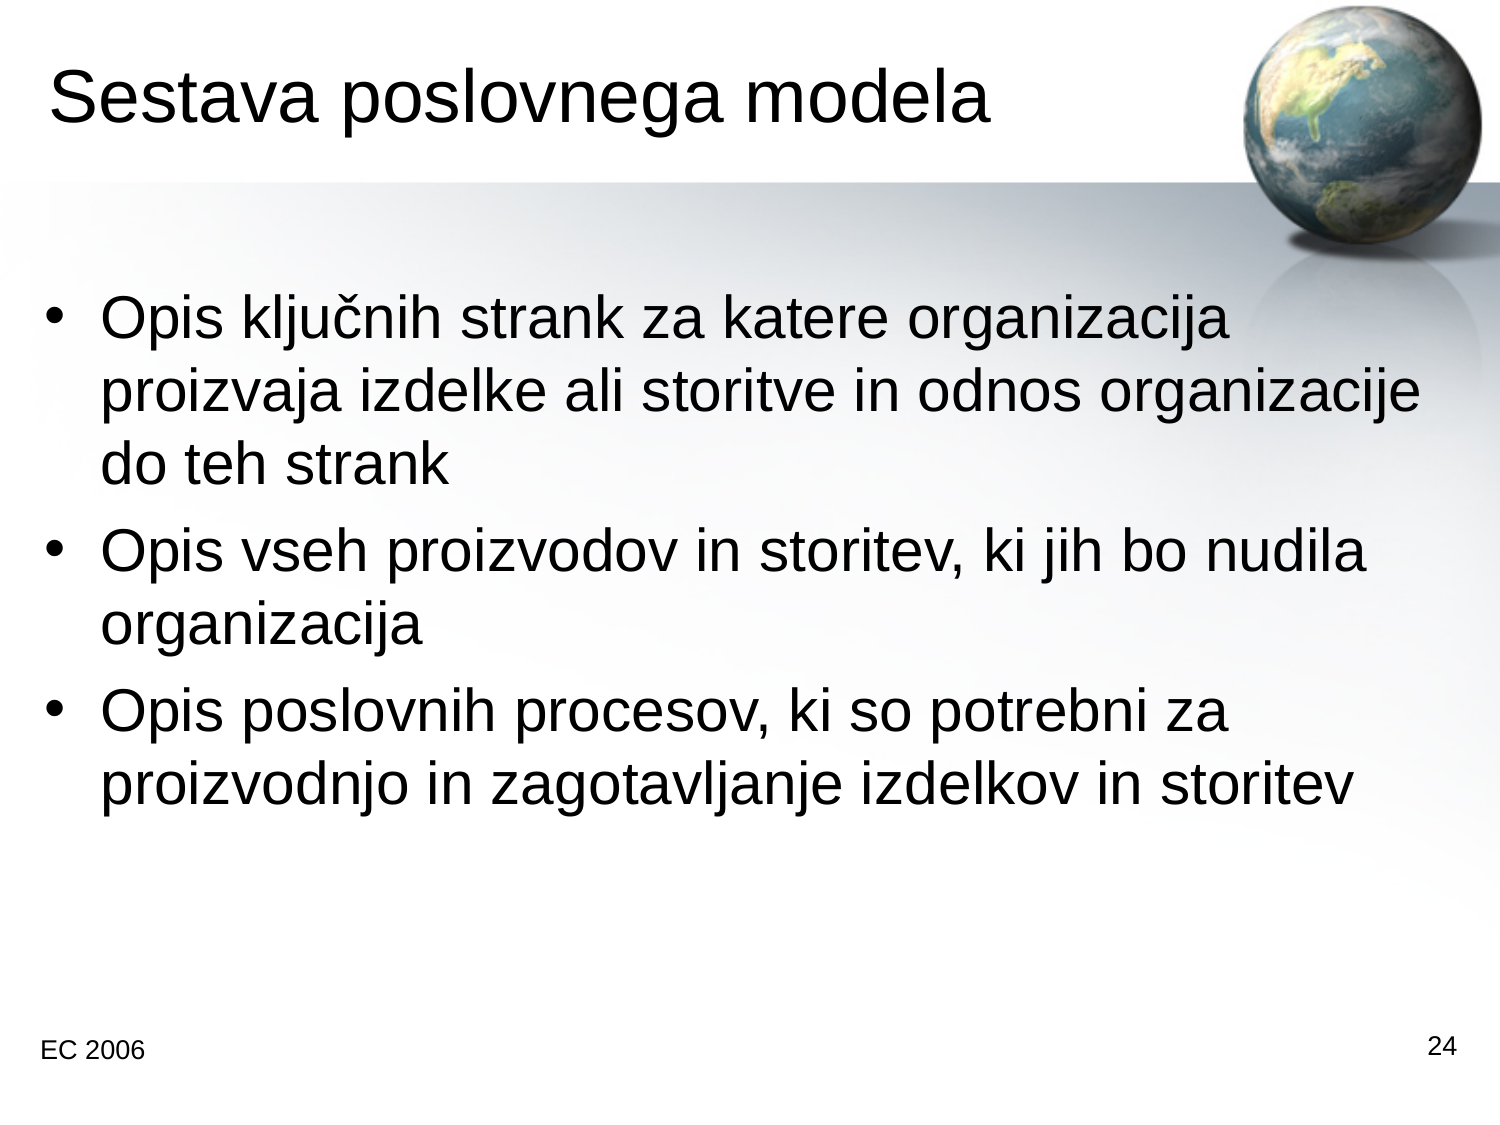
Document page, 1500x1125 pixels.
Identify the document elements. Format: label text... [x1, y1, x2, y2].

text_box <number> [1159, 1020, 1473, 1096]
picture [0, 0, 1500, 1125]
list Opis ključnih strank za katere organizacija proizvaja izdelke ali storitve in odnos organizacije do teh strank Opis vseh proizvodov in storitev, ki jih bo nudila organizacija Opis poslovnih procesov, ki so potrebni za proizvodnjo in zagotavljanje izdelkov in storitev [29, 271, 1471, 995]
text_box EC 2006 [25, 1025, 338, 1101]
title Sestava poslovnega modela [33, 22, 1239, 162]
